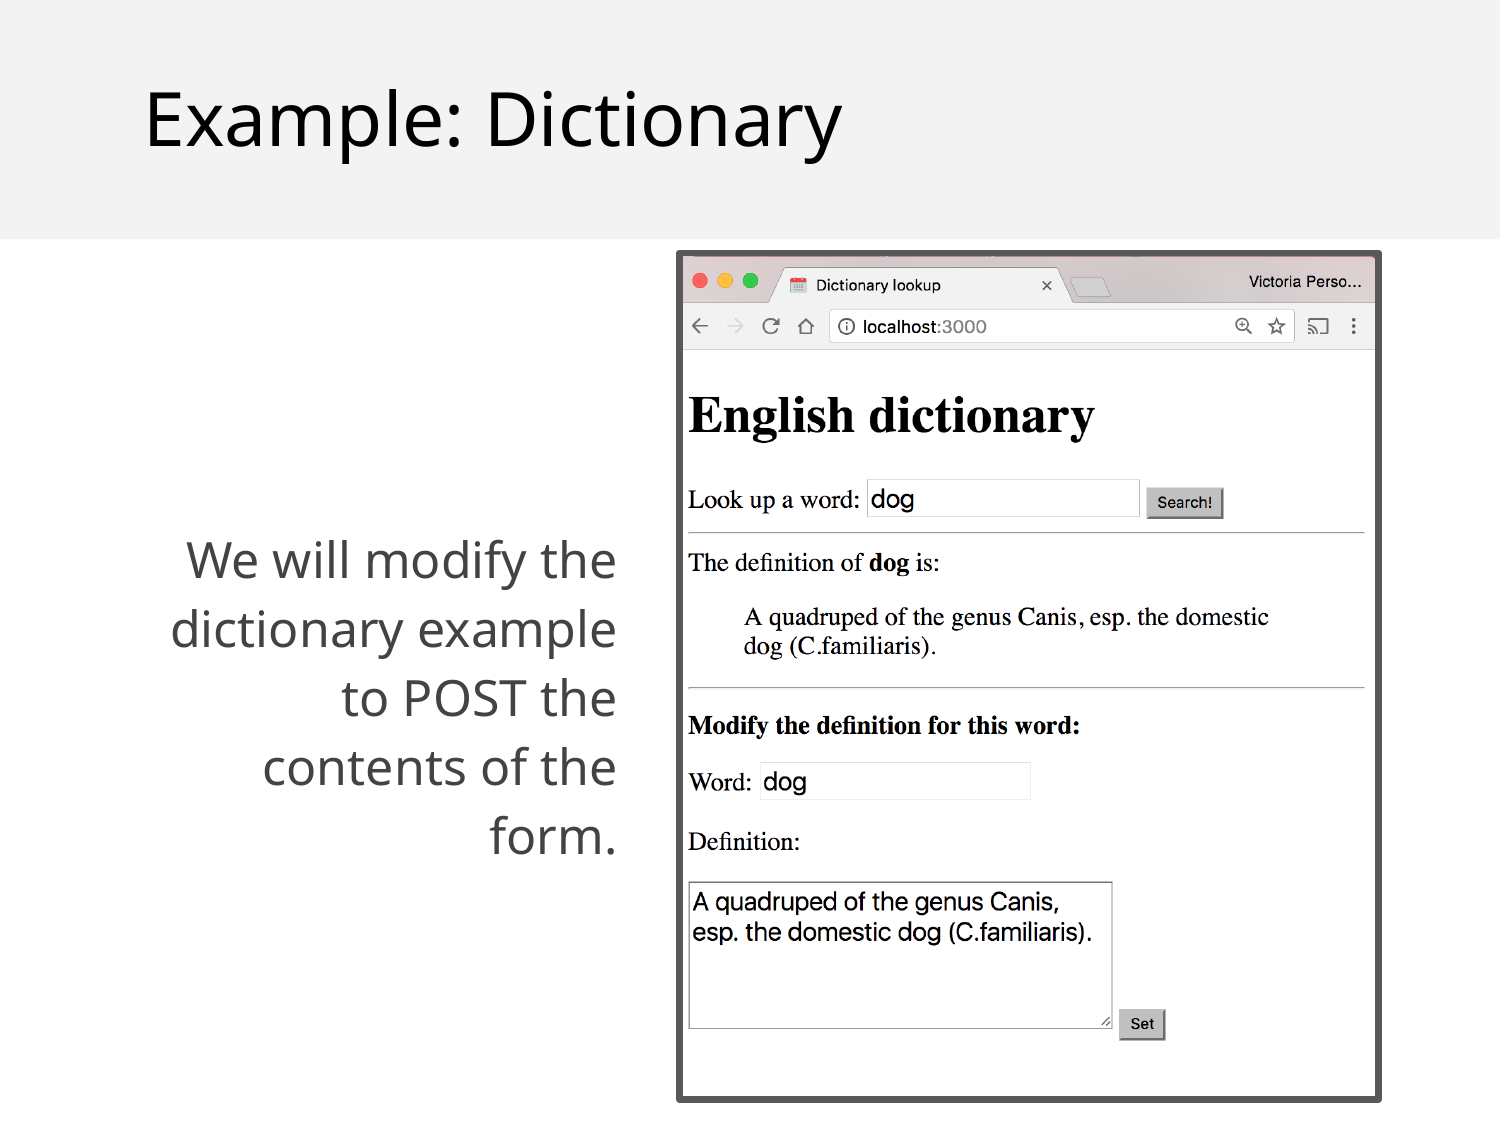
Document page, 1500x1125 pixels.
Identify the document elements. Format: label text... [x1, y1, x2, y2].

list We will modify the dictionary example to POST the contents of the form. [128, 504, 633, 989]
title Example: Dictionary [128, 56, 1372, 183]
picture [682, 255, 1376, 1097]
